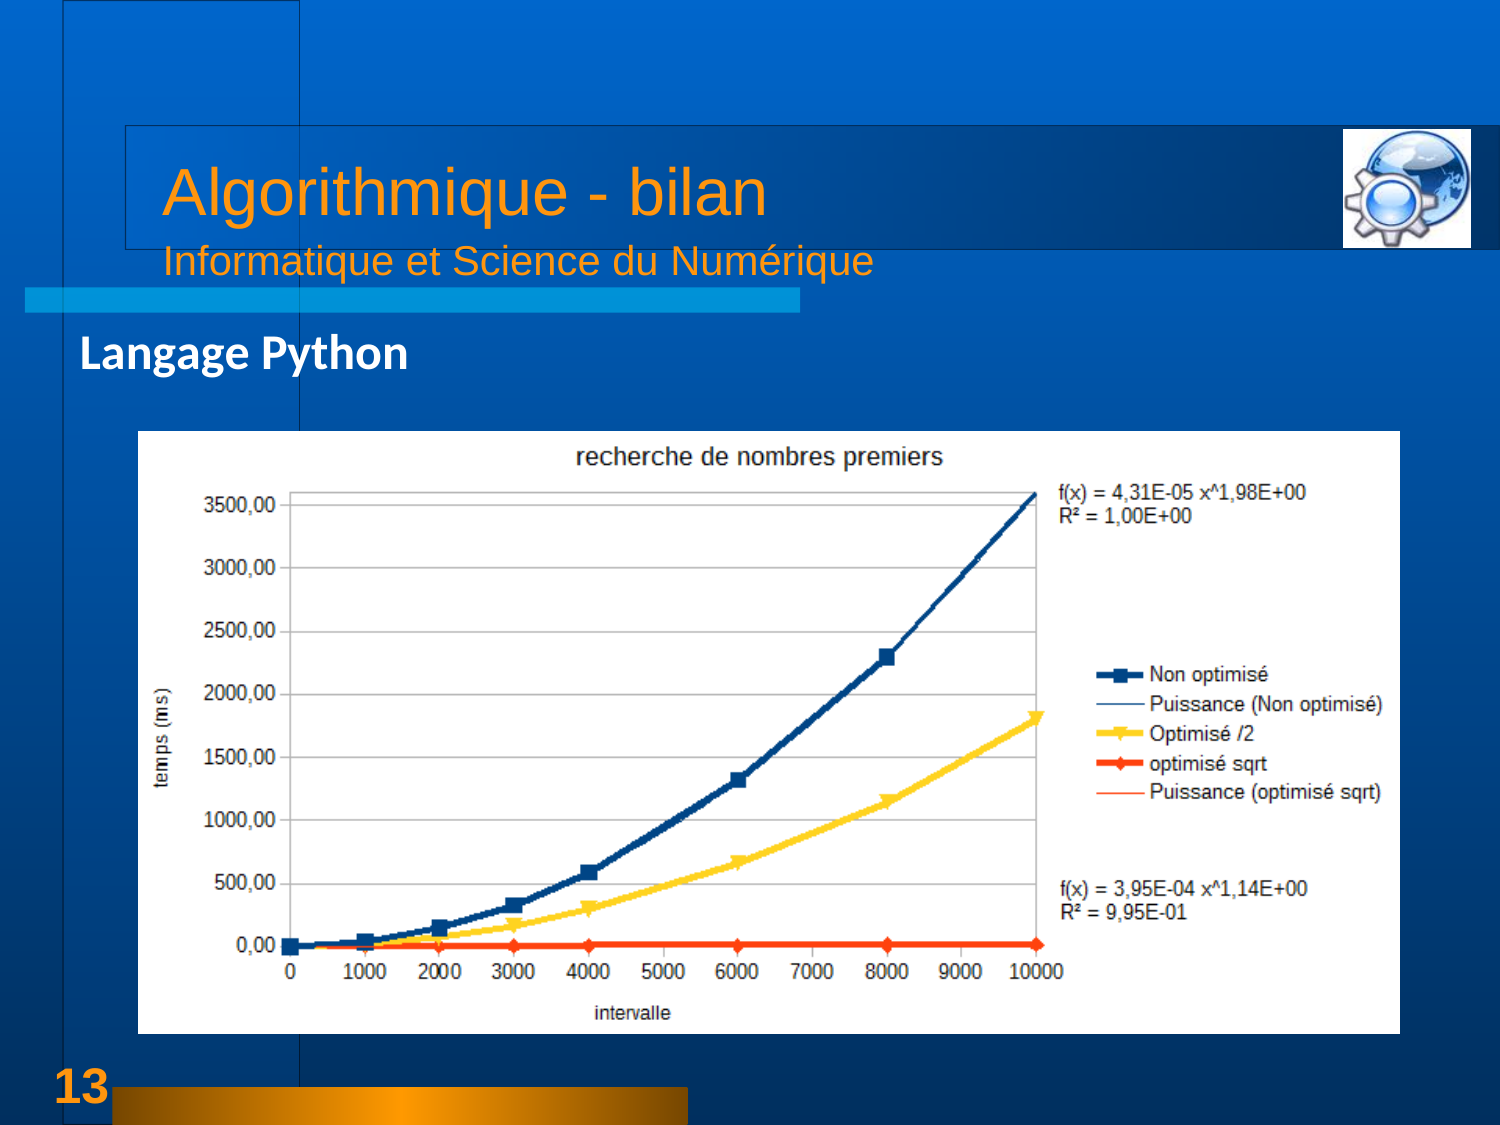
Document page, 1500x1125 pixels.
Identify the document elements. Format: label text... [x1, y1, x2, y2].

text_box Langage Python [64, 325, 1335, 508]
picture [138, 431, 1400, 1034]
picture [1343, 129, 1471, 248]
